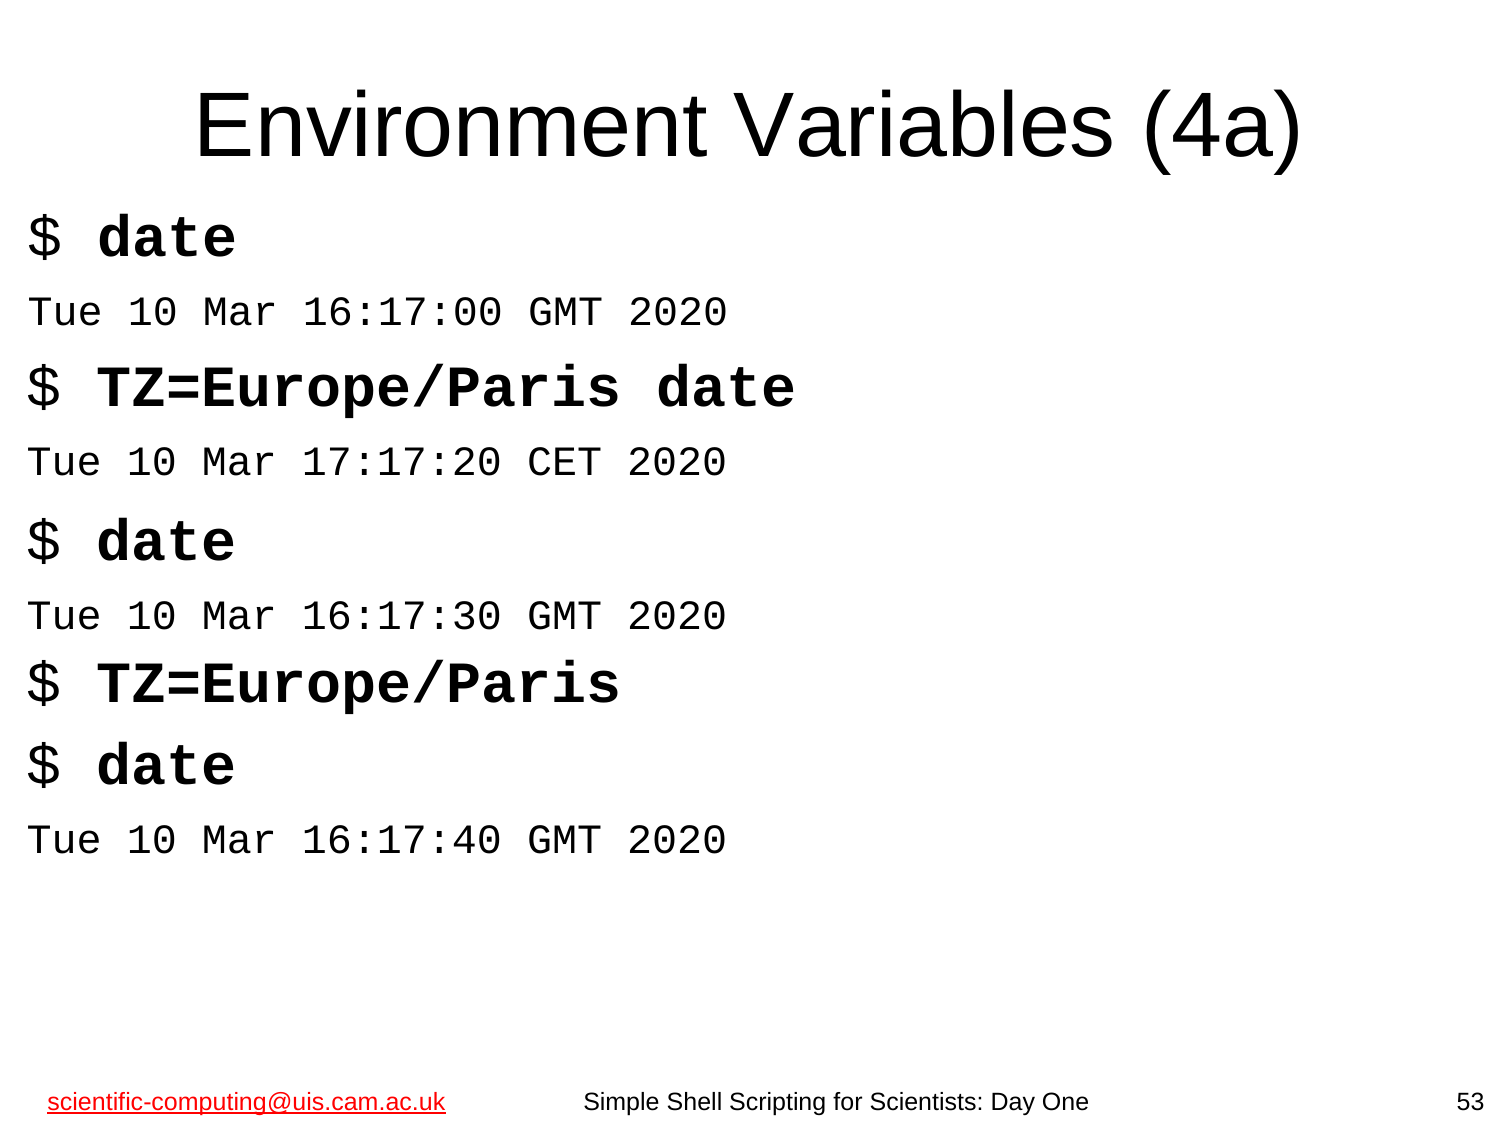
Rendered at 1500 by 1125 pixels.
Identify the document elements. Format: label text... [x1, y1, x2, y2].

list $ TZ=Europe/Paris $ date Tue 10 Mar 16:17:40 GMT 2020 [11, 733, 1486, 875]
list $ TZ=Europe/Paris date Tue 10 Mar 17:17:20 CET 2020 [11, 342, 1486, 497]
list $ date Tue 10 Mar 16:17:30 GMT 2020 [11, 504, 1486, 733]
title Environment Variables (4a) [112, 65, 1388, 184]
list $ date Tue 10 Mar 16:17:00 GMT 2020 [12, 200, 1488, 429]
